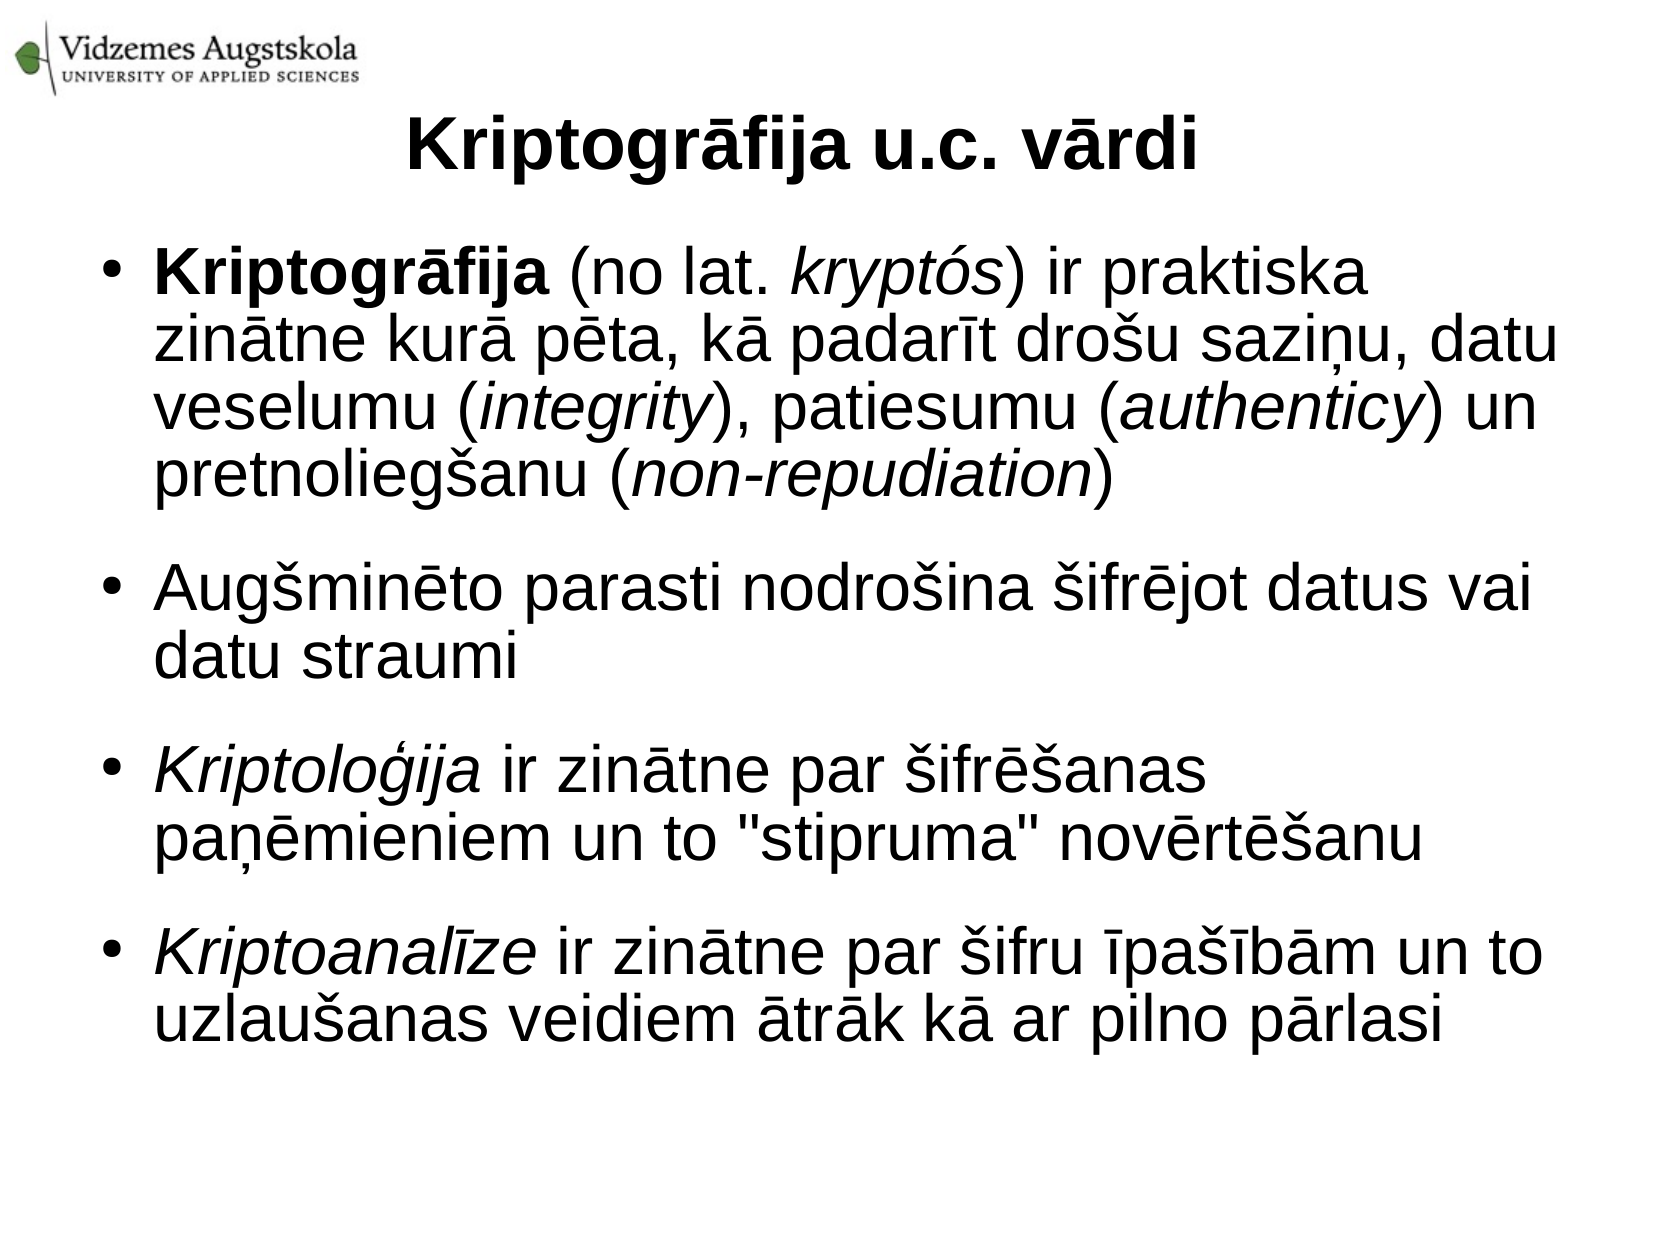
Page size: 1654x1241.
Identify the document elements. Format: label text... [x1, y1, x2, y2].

picture [5, 2, 368, 113]
title Kriptogrāfija u.c. vārdi [94, 96, 1512, 195]
list Kriptogrāfija (no lat. kryptós) ir praktiska zinātne kurā pēta, kā padarīt drošu saziņu, datu veselumu (integrity), patiesumu (authenticy) un pretnoliegšanu (non-repudiation) Augšminēto parasti nodrošina šifrējot datus vai datu straumi Kriptoloģija ir zinātne par šifrēšanas paņēmieniem un to "stipruma" novērtēšanu Kriptoanalīze ir zinātne par šifru īpašībām un to uzlaušanas veidiem ātrāk kā ar pilno pārlasi [82, 236, 1569, 1107]
